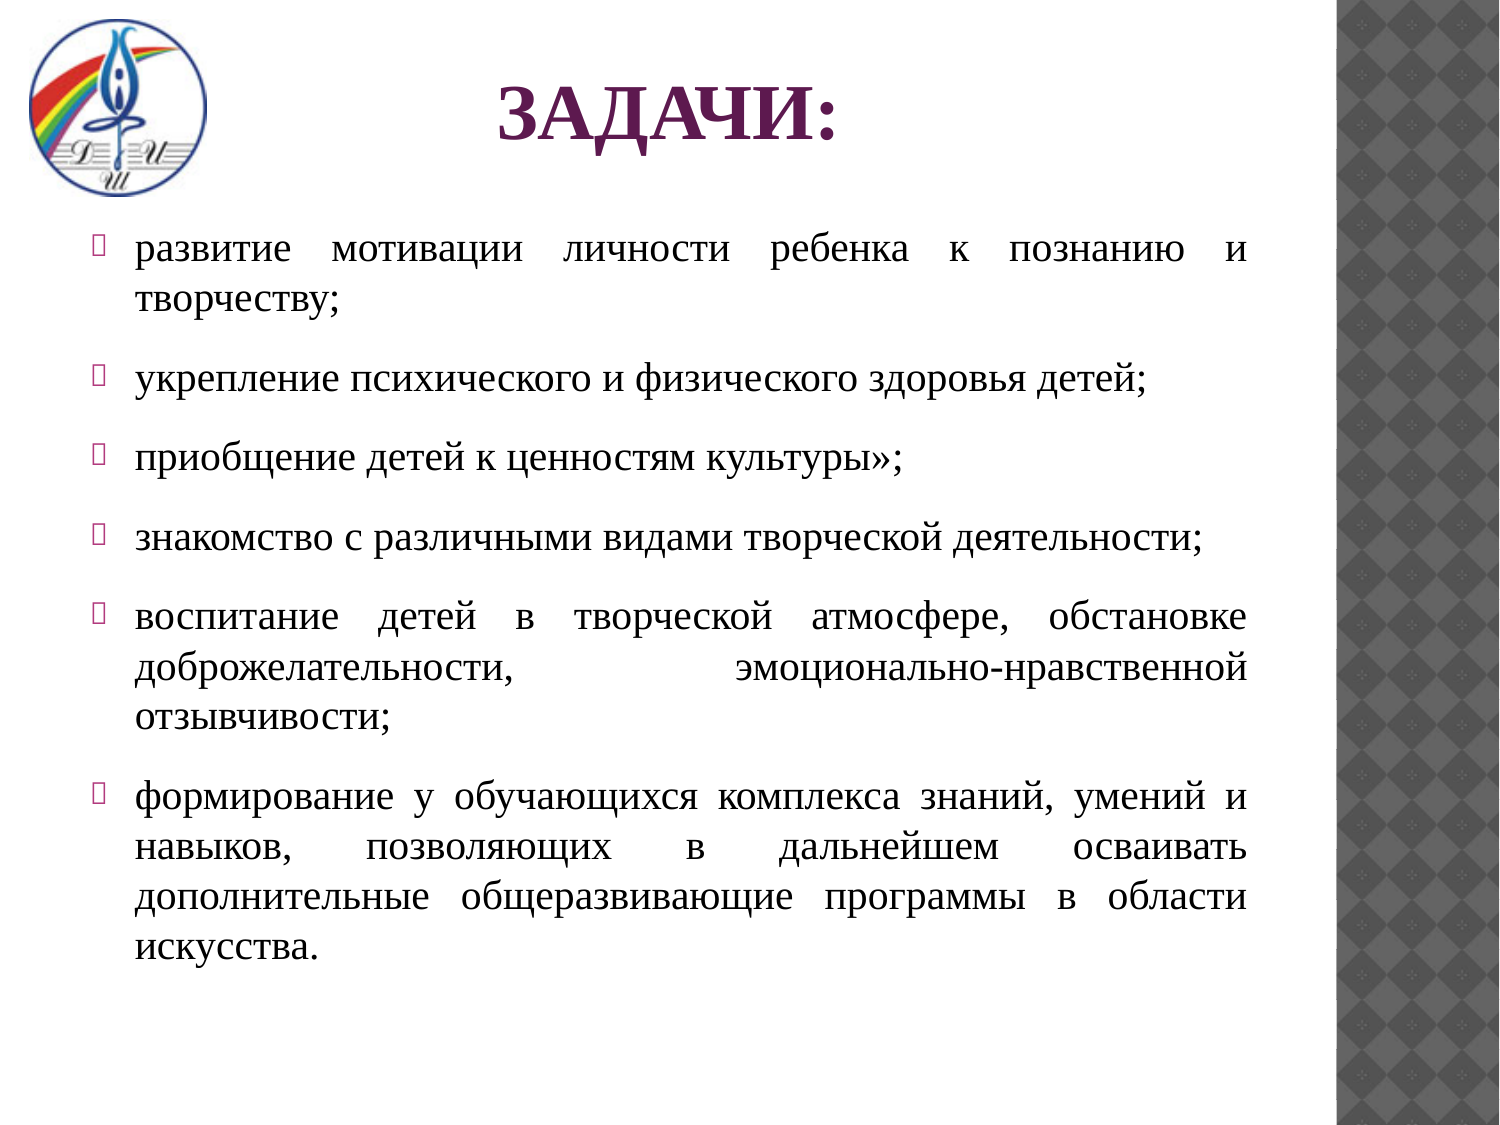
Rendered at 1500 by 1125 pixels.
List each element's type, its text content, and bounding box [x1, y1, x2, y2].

title ЗАДАЧИ: [75, 52, 1263, 212]
picture [29, 19, 207, 197]
picture [1336, 0, 1500, 1125]
list развитие мотивации личности ребенка к познанию и творчеству; укрепление психического и физического здоровья детей; приобщение детей к ценностям культуры»; знакомство с различными видами творческой деятельности; воспитание детей в творческой атмосфере, обстановке доброжелательности, эмоционально-нравственной отзывчивости; формирование у обучающихся комплекса знаний, умений и навыков, позволяющих в дальнейшем осваивать дополнительные общеразвивающие программы в области искусства. [75, 212, 1263, 1059]
